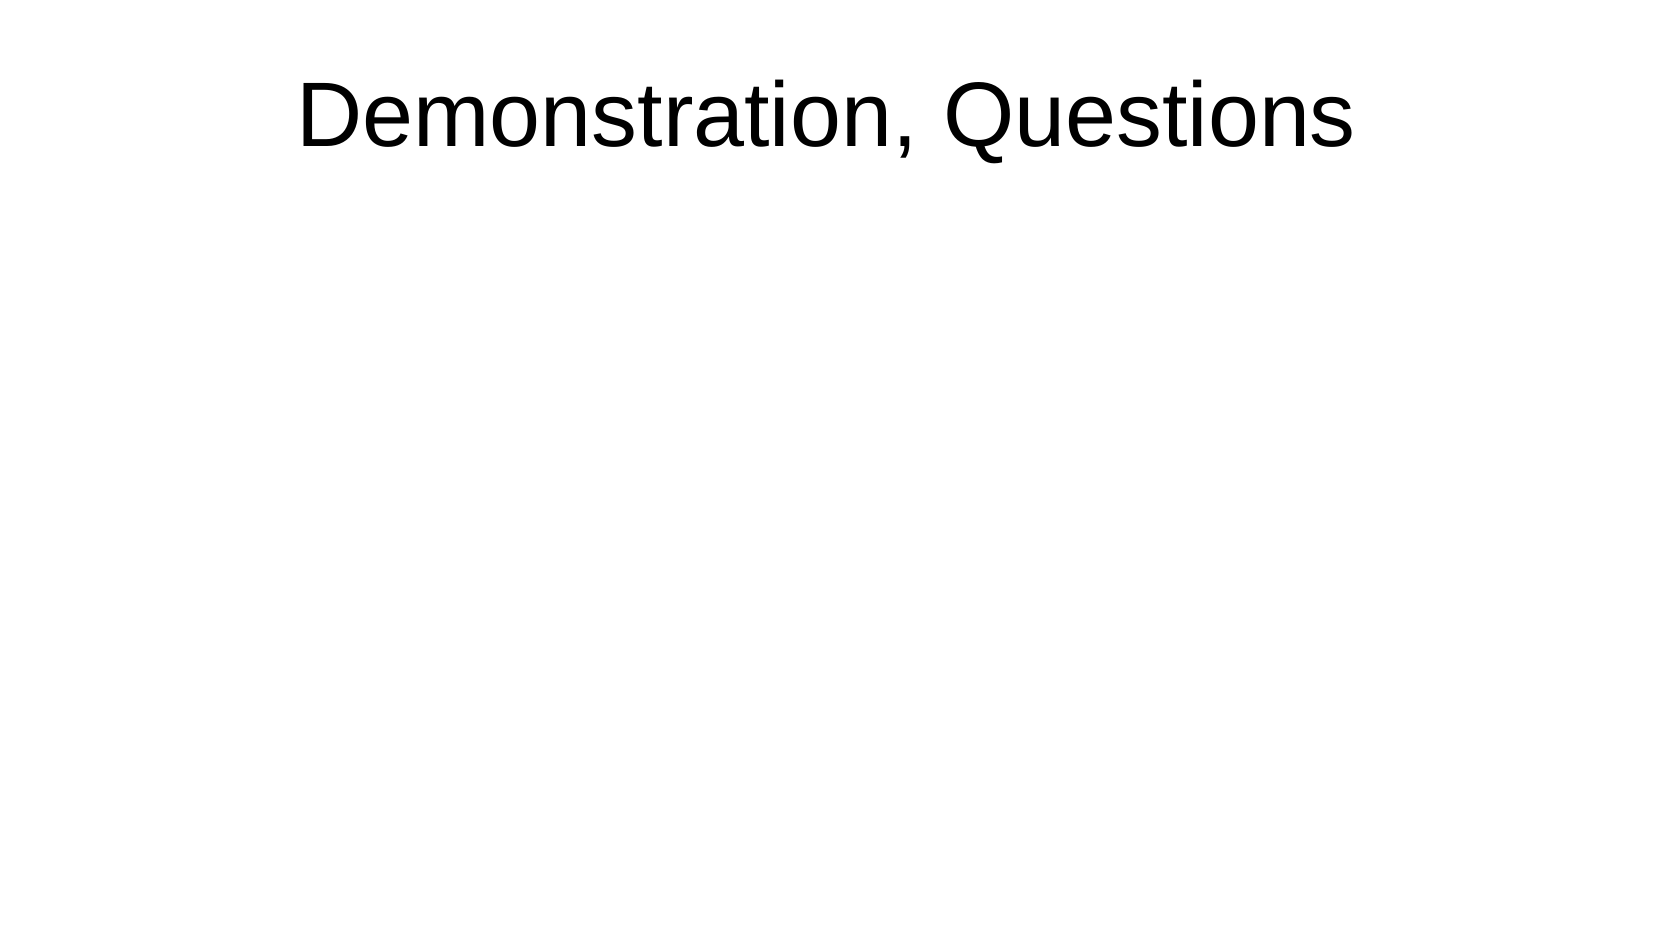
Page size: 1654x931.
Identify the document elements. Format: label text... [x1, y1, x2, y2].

title Demonstration, Questions [82, 37, 1571, 193]
